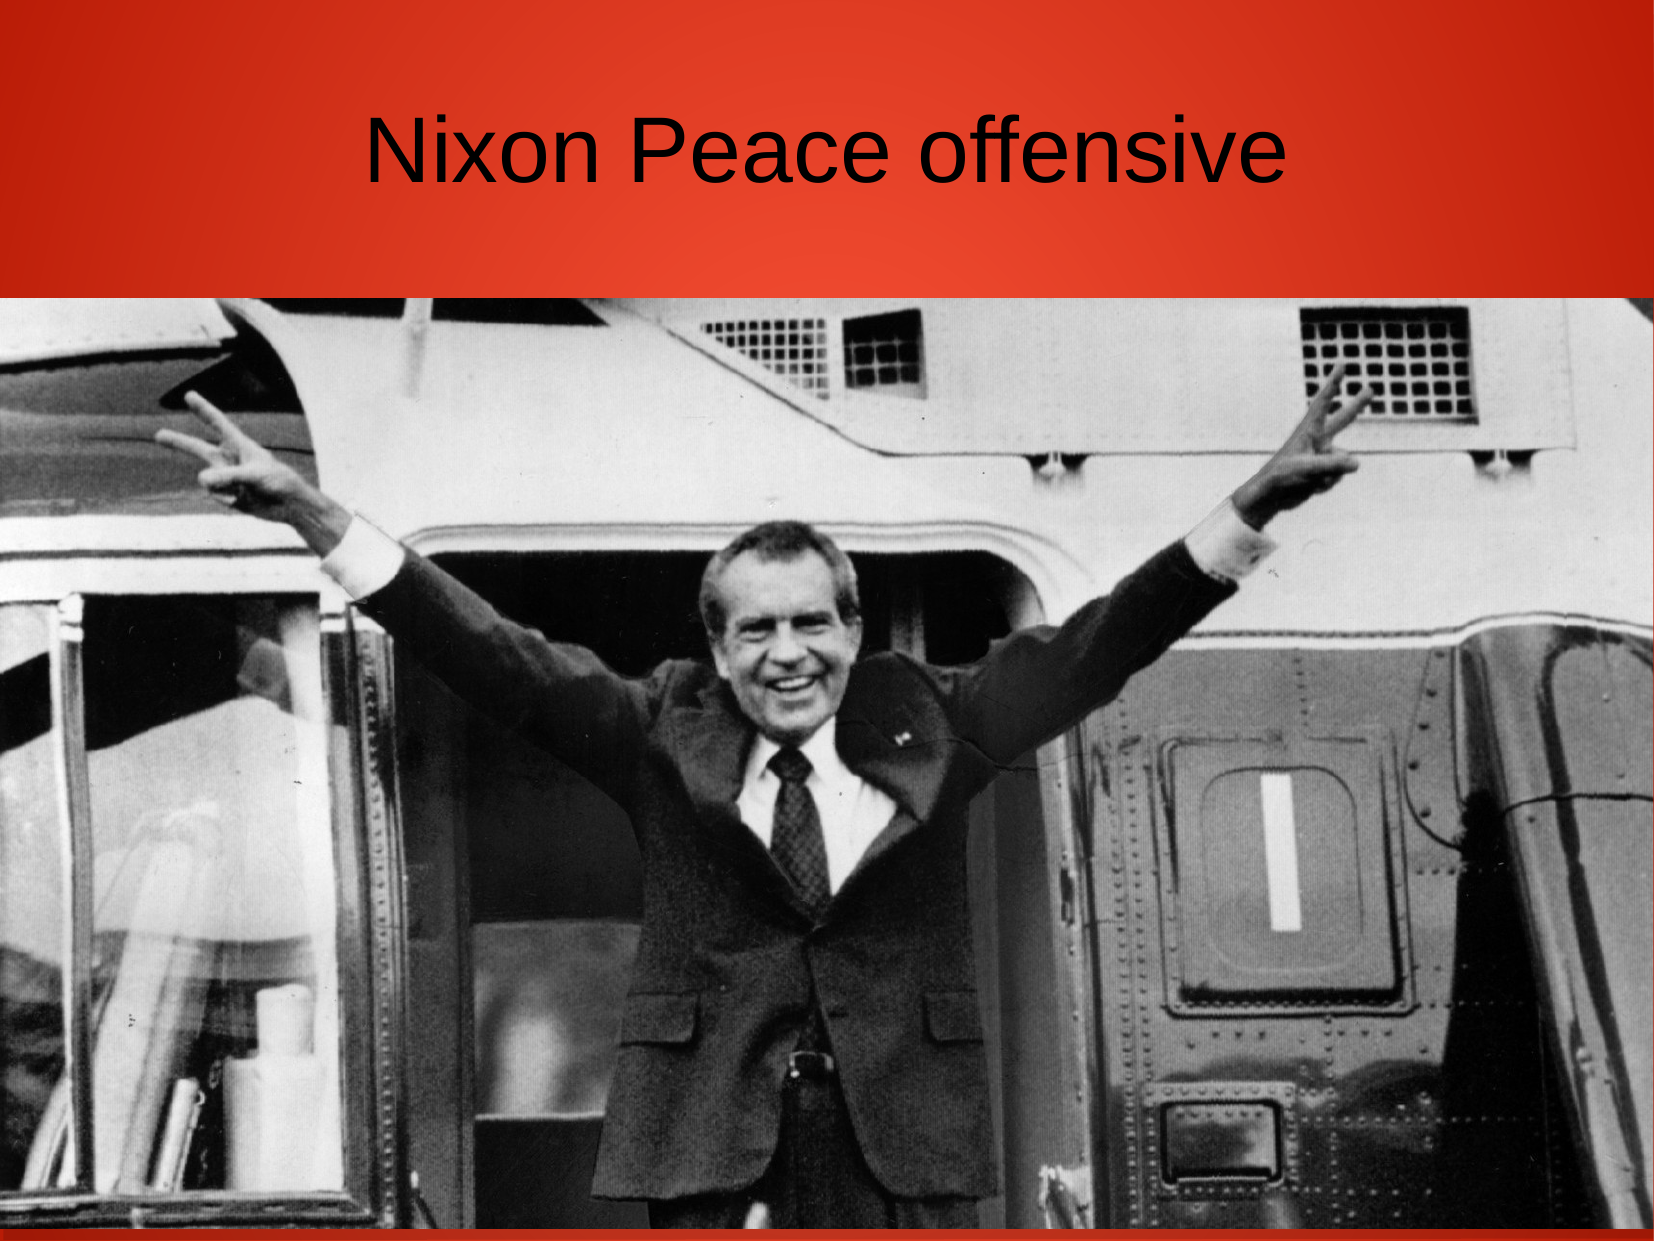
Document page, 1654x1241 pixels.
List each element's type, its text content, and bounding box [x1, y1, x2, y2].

picture [0, 298, 1654, 1229]
title Nixon Peace offensive [82, 47, 1571, 252]
